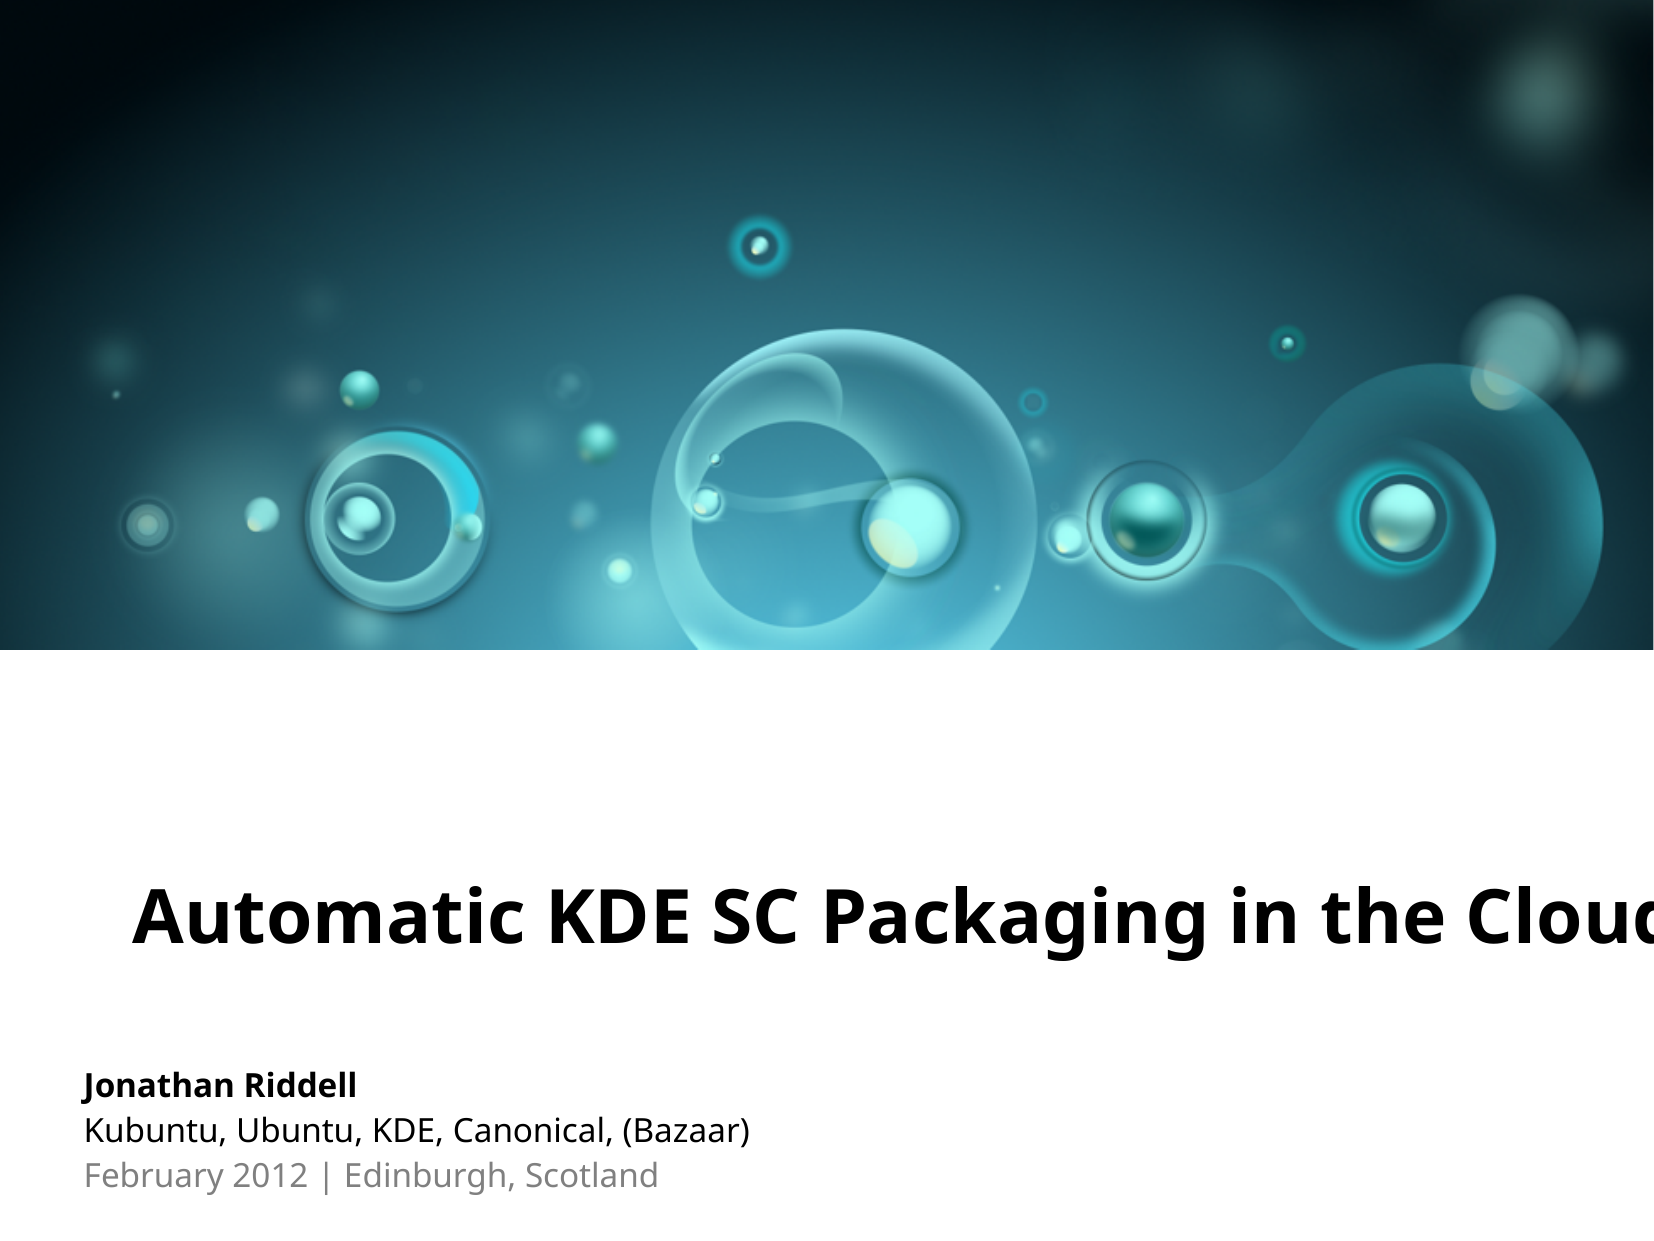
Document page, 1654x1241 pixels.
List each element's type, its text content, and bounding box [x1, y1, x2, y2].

text_box Automatic KDE SC Packaging in the Cloud [118, 856, 1654, 956]
text_box Jonathan Riddell Kubuntu, Ubuntu, KDE, Canonical, (Bazaar) February 2012 | Edinburgh, Scotland [69, 1054, 737, 1182]
picture [0, 0, 1654, 650]
